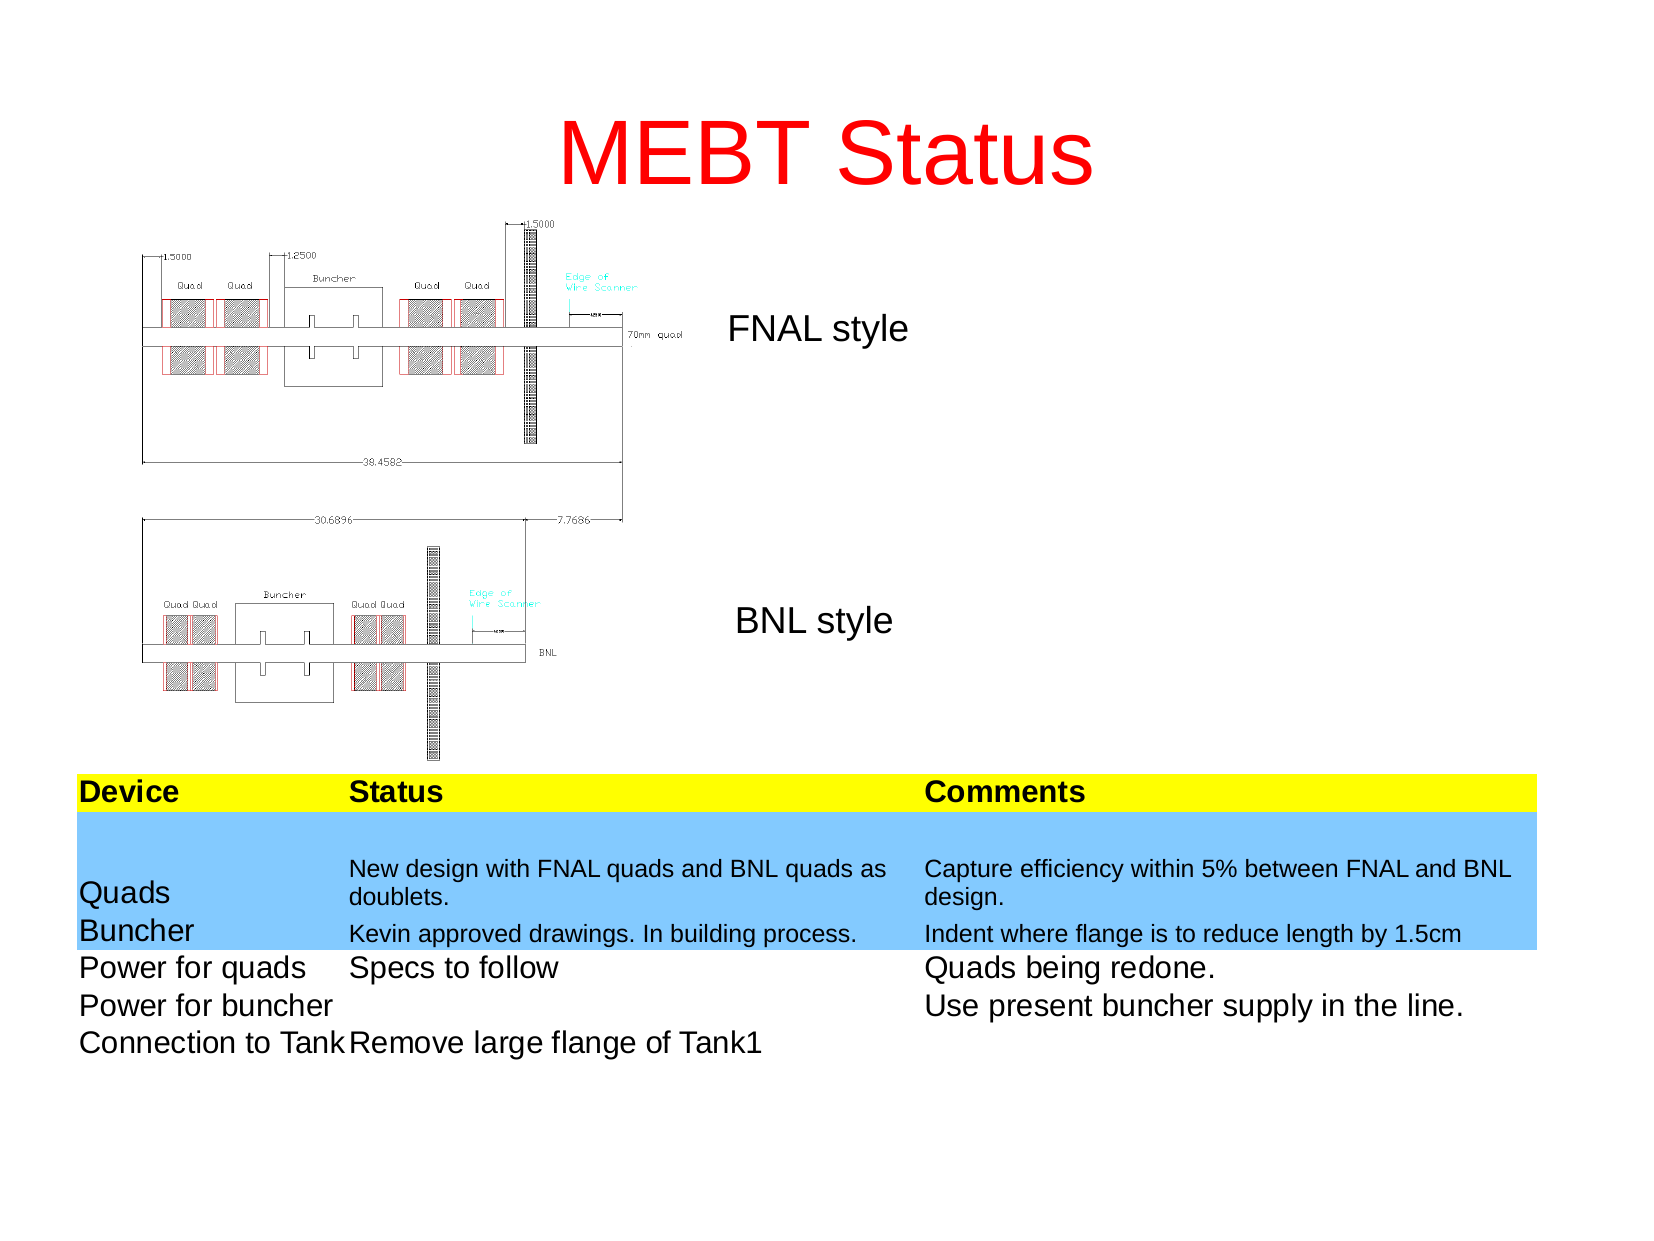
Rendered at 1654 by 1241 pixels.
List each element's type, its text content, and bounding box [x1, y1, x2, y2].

text_box BNL style [720, 592, 923, 650]
picture [82, 208, 696, 766]
chart [76, 774, 1540, 1103]
text_box FNAL style [712, 300, 1013, 357]
title MEBT Status [82, 56, 1571, 250]
